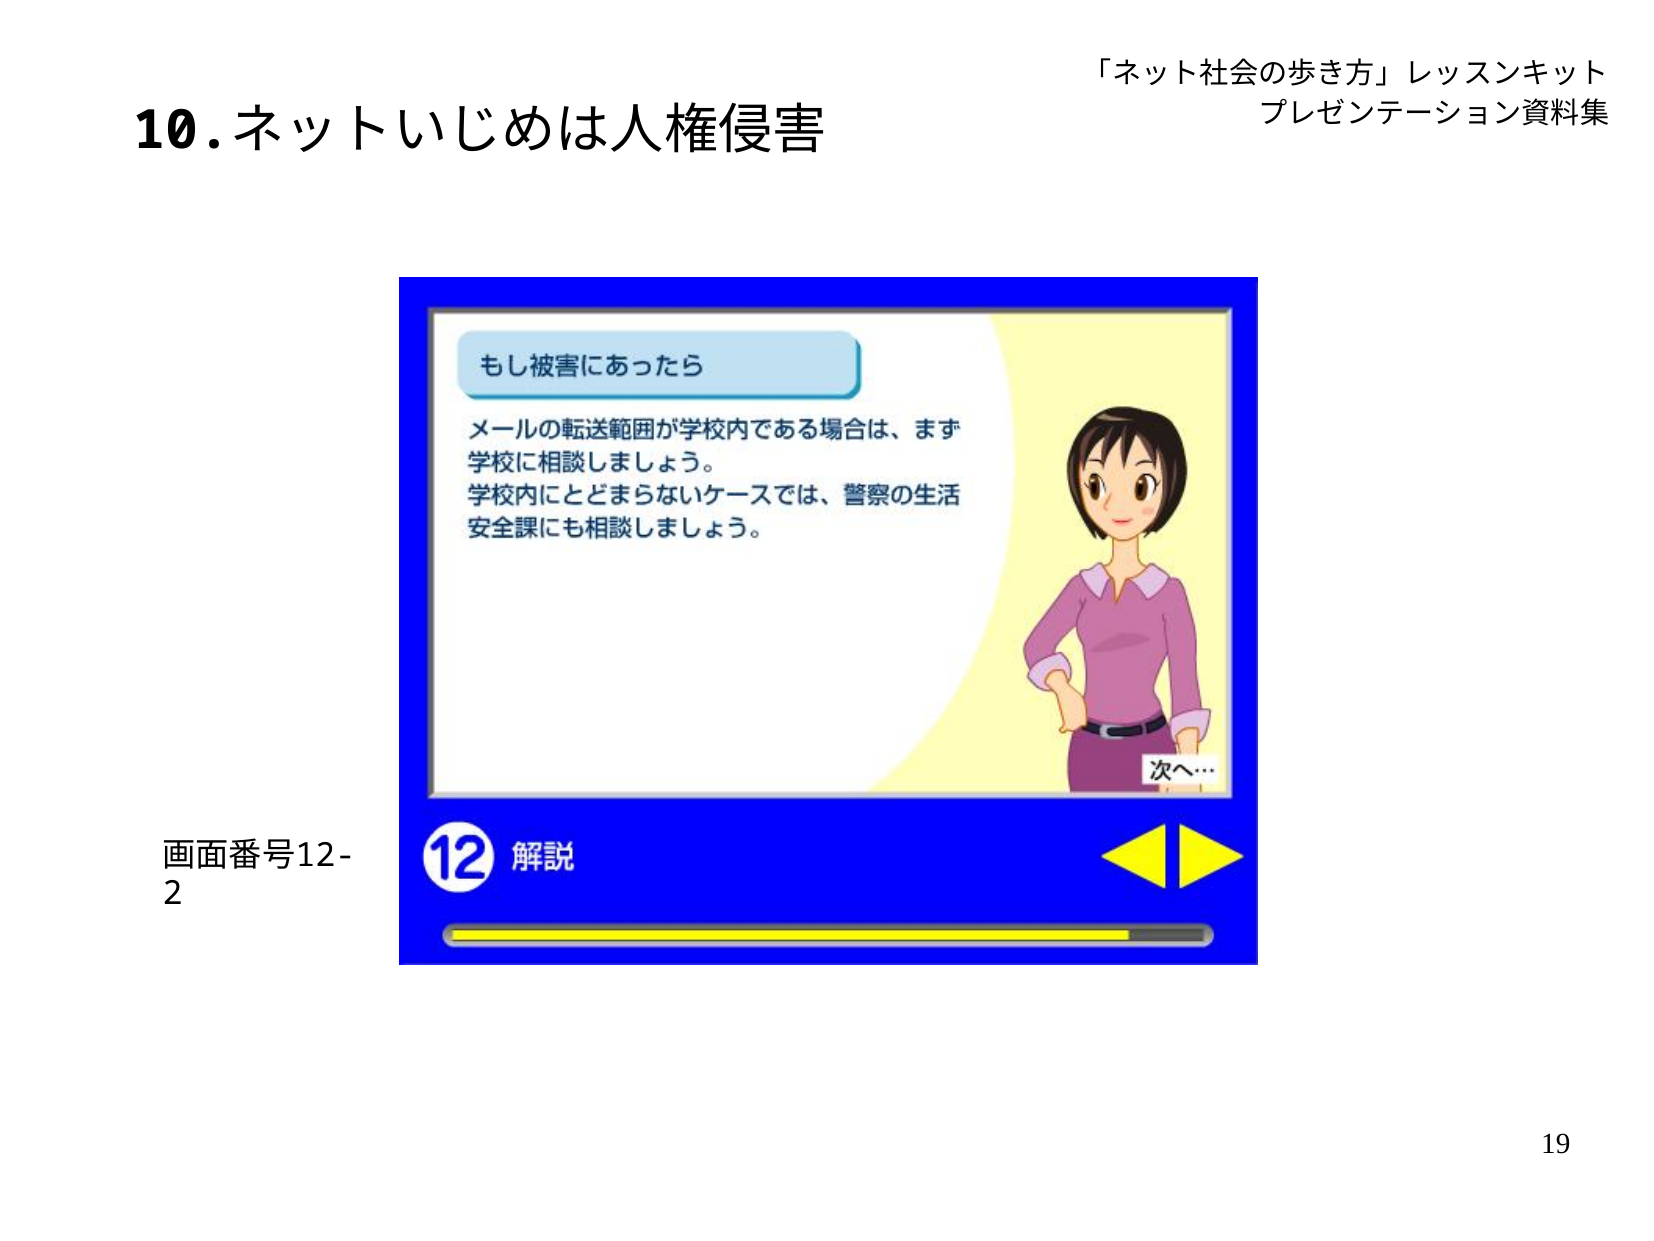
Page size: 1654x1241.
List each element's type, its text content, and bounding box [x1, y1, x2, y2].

picture [399, 277, 1258, 965]
text_box 10.ネットいじめは人権侵害 [118, 88, 1093, 169]
text_box 画面番号12-2 [147, 826, 384, 920]
text_box 「ネット社会の歩き方」レッスンキット プレゼンテーション資料集 [1062, 44, 1625, 139]
